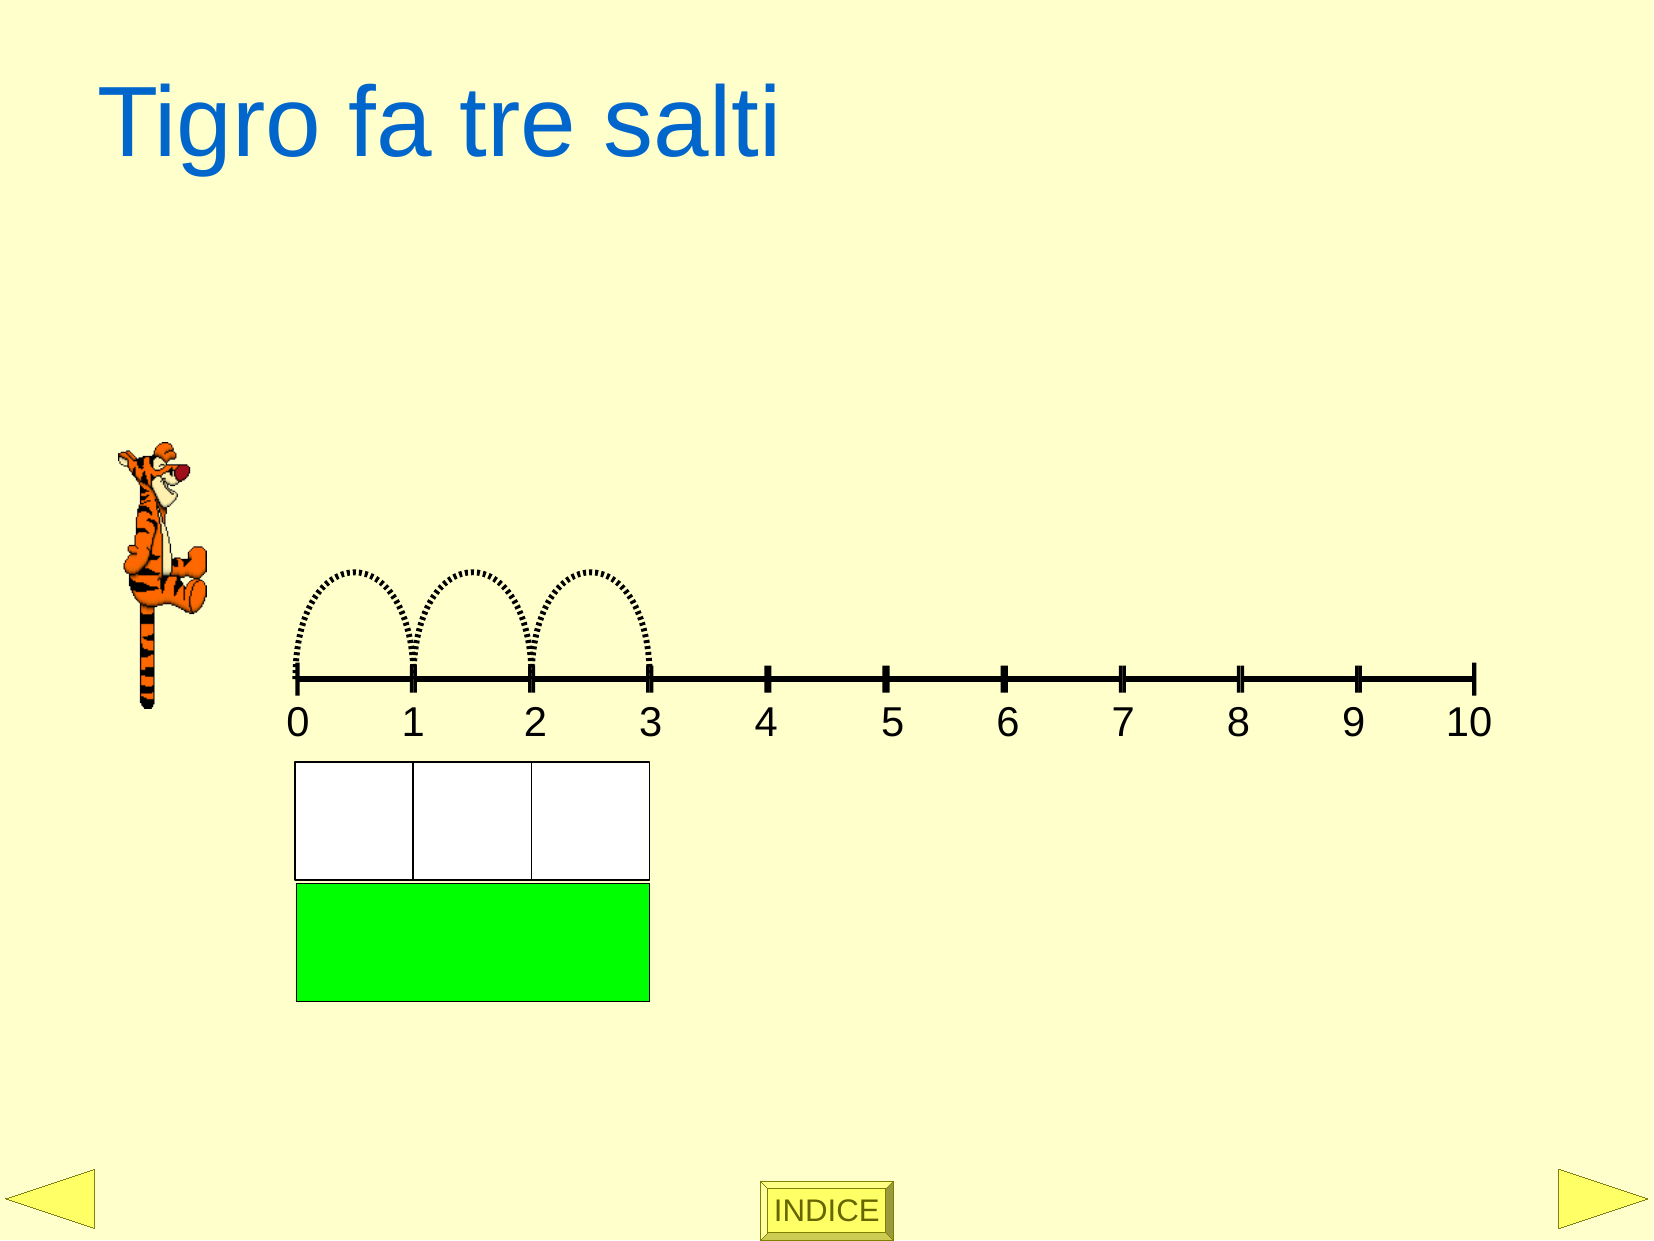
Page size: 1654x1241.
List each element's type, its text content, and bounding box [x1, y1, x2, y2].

text_box [1558, 1169, 1648, 1229]
text_box INDICE [768, 1189, 885, 1232]
text_box 0 1 2 3 4 5 6 7 8 9 10 [271, 690, 1542, 753]
text_box [5, 1169, 95, 1229]
picture [118, 442, 207, 709]
text_box [295, 761, 650, 880]
text_box [296, 883, 650, 1002]
text_box Tigro fa tre salti [82, 59, 797, 186]
